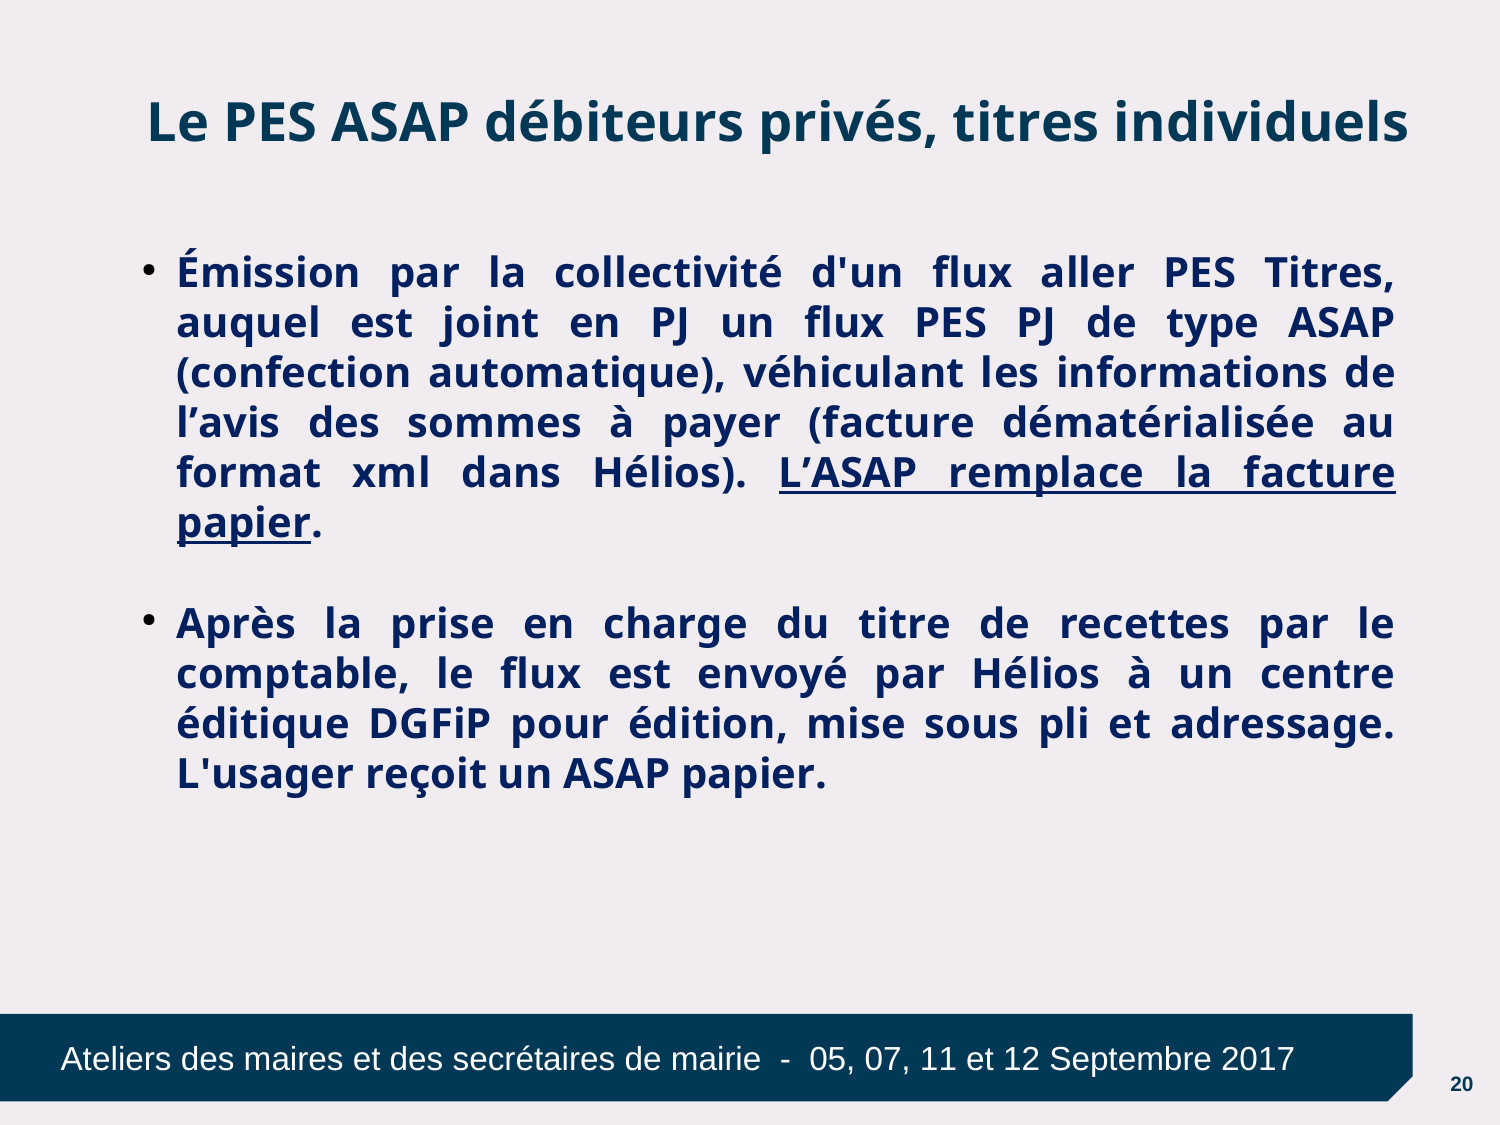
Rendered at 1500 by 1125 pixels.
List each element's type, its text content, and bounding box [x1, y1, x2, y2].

title Le PES ASAP débiteurs privés, titres individuels [121, 68, 1436, 178]
list Émission par la collectivité d'un flux aller PES Titres, auquel est joint en PJ un flux PES PJ de type ASAP (confection automatique), véhiculant les informations de l’avis des sommes à payer (facture dématérialisée au format xml dans Hélios). L’ASAP remplace la facture papier. Après la prise en charge du titre de recettes par le comptable, le flux est envoyé par Hélios à un centre éditique DGFiP pour édition, mise sous pli et adressage. L'usager reçoit un ASAP papier. [141, 200, 1397, 945]
